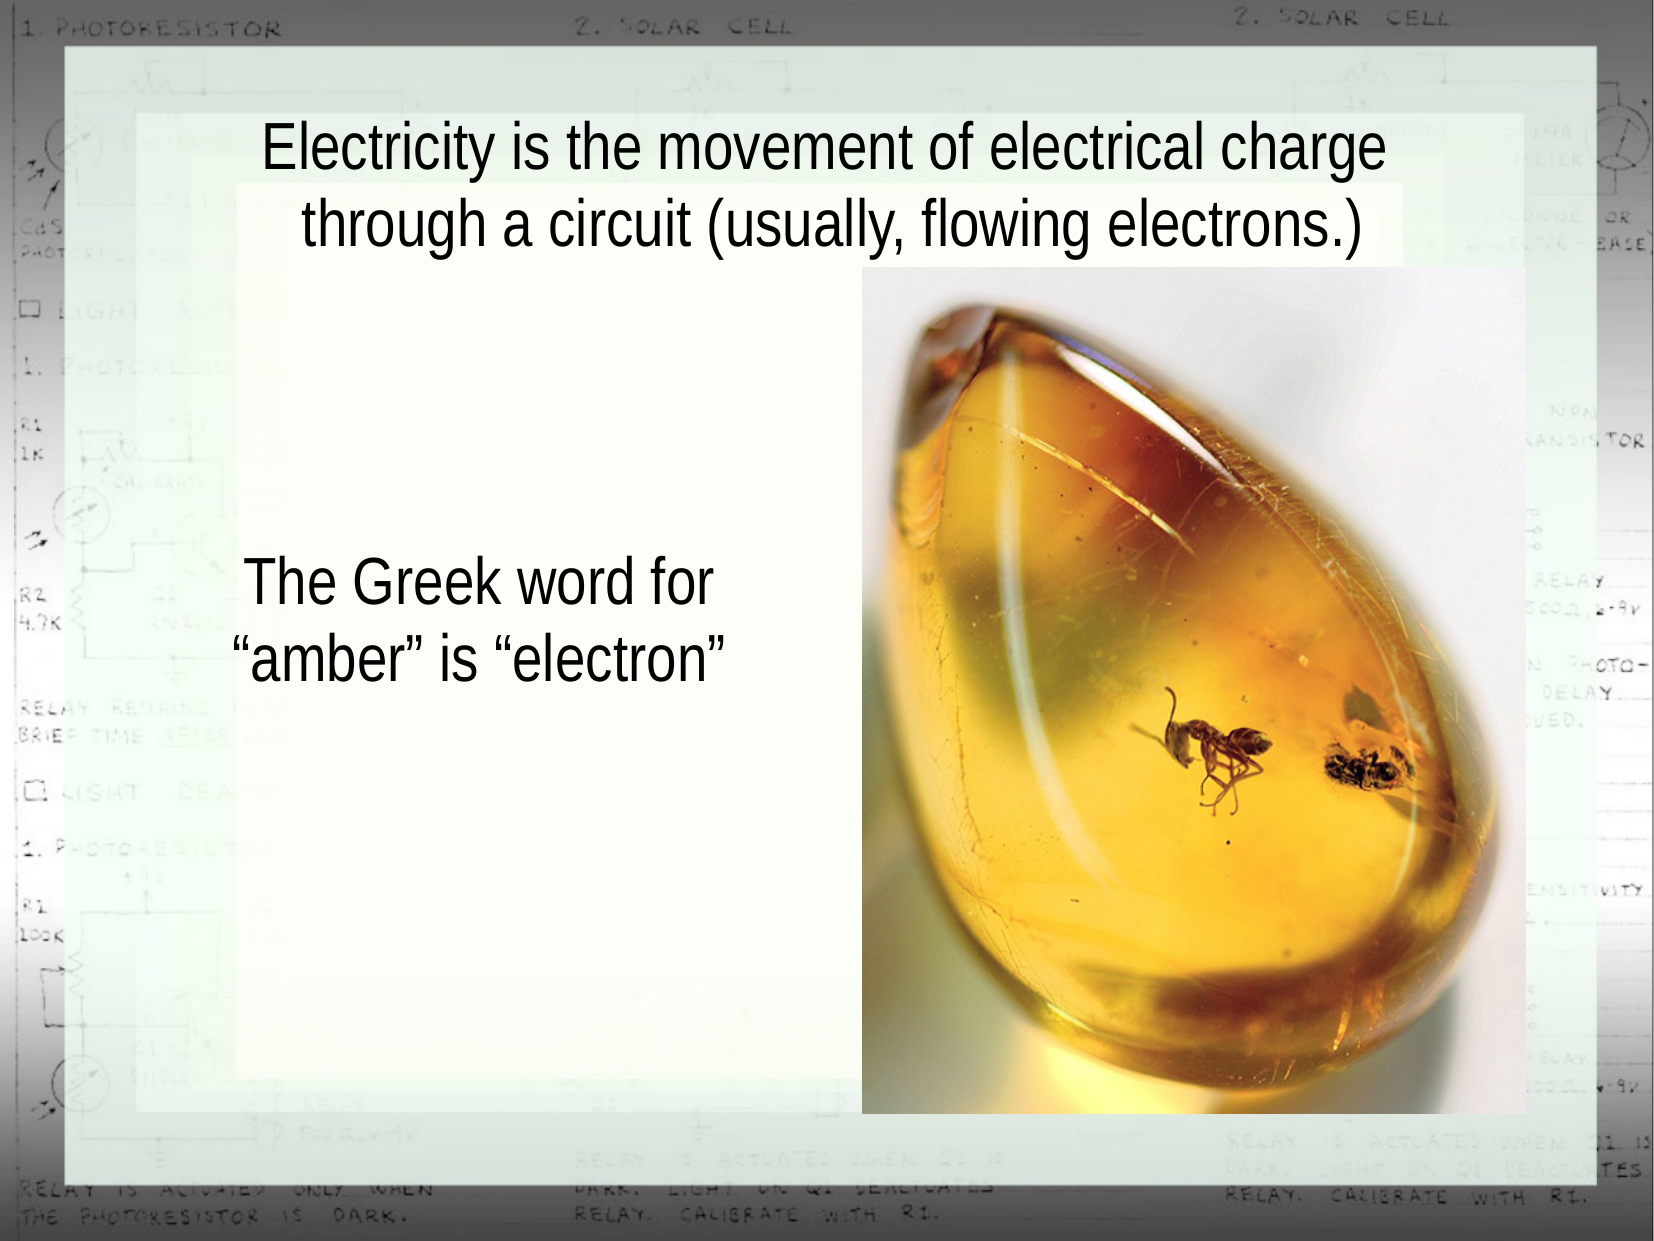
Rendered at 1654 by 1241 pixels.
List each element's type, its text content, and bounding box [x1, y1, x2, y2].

picture [0, 0, 1654, 1241]
title The Greek word for “amber” is “electron” [171, 525, 788, 713]
title Electricity is the movement of electrical charge through a circuit (usually, flowing electrons.) [132, 63, 1520, 304]
